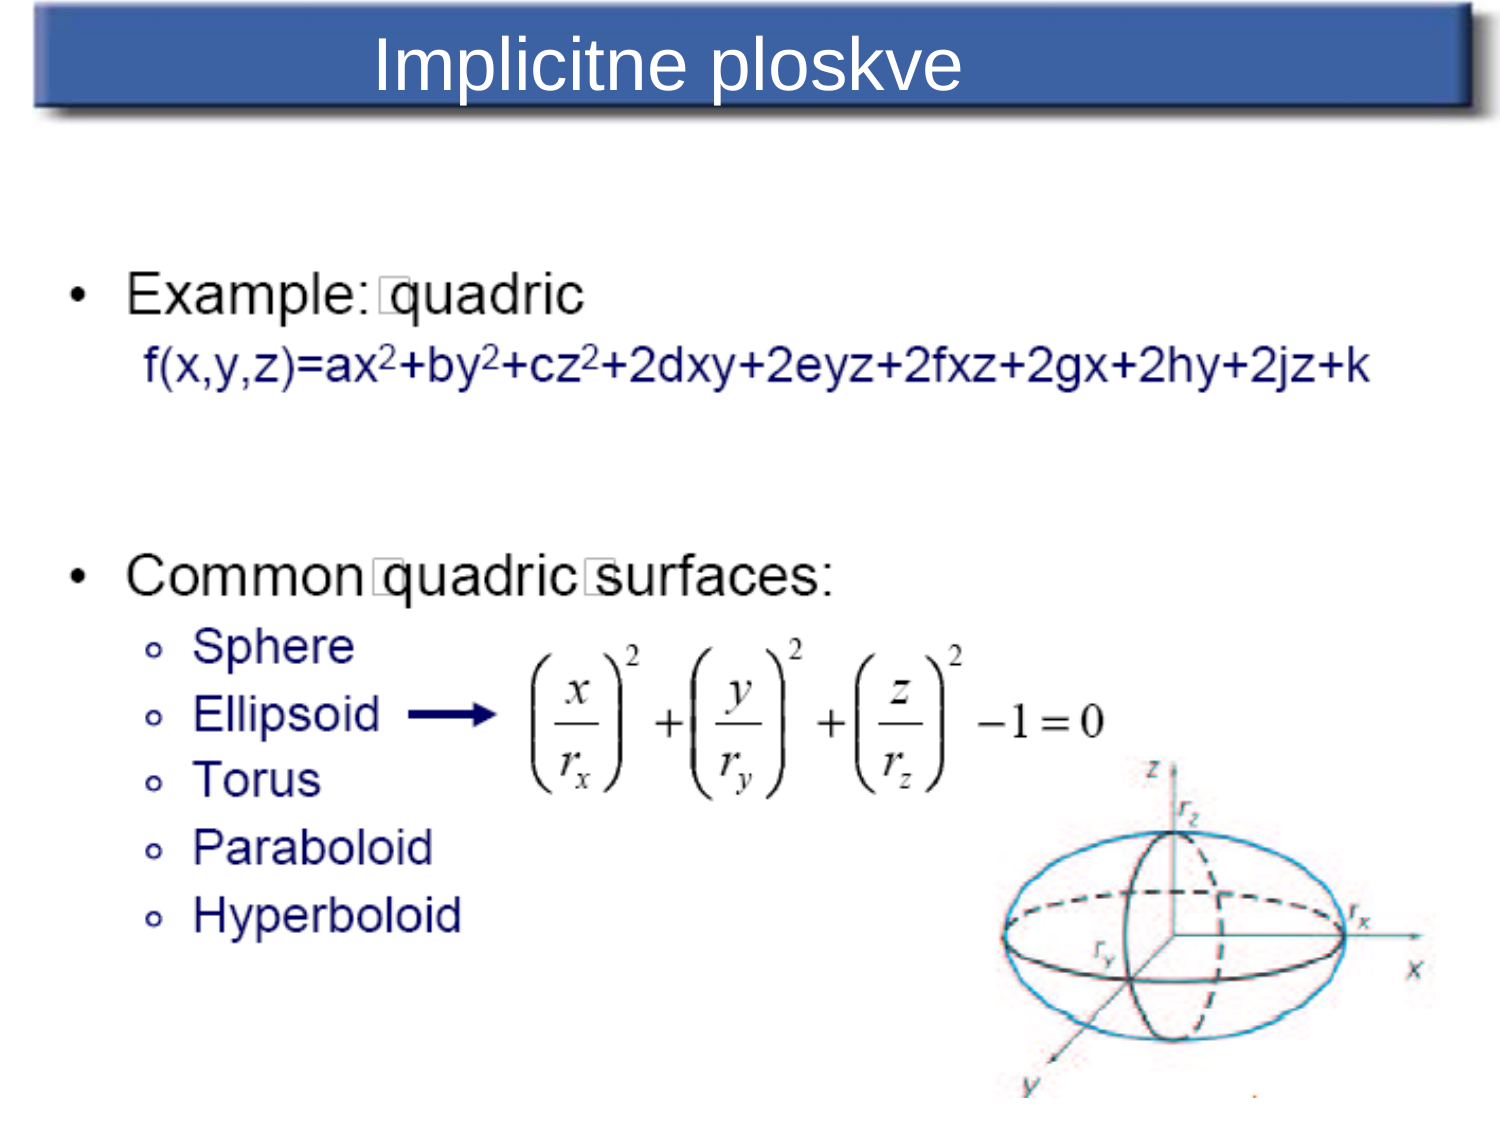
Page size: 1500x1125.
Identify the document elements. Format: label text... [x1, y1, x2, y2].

picture [32, 0, 1500, 127]
text_box Implicitne ploskve [357, 8, 980, 114]
picture [53, 249, 1436, 1098]
